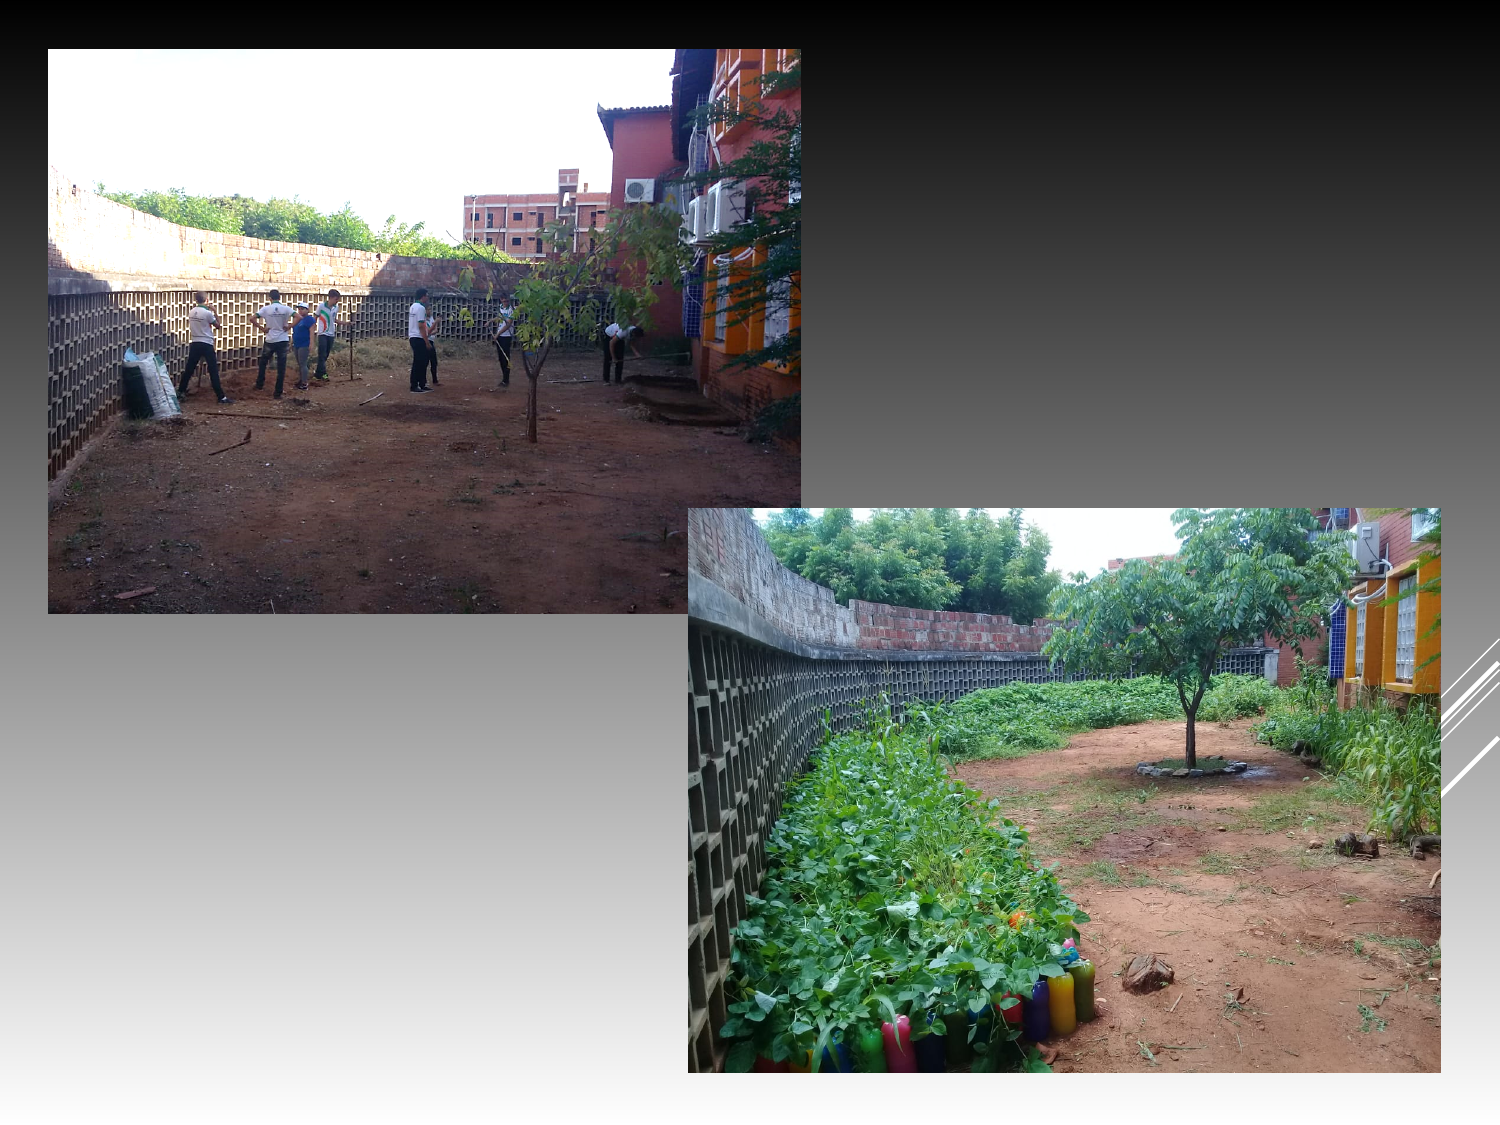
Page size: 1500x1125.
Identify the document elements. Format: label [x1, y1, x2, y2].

picture [48, 49, 1441, 1073]
